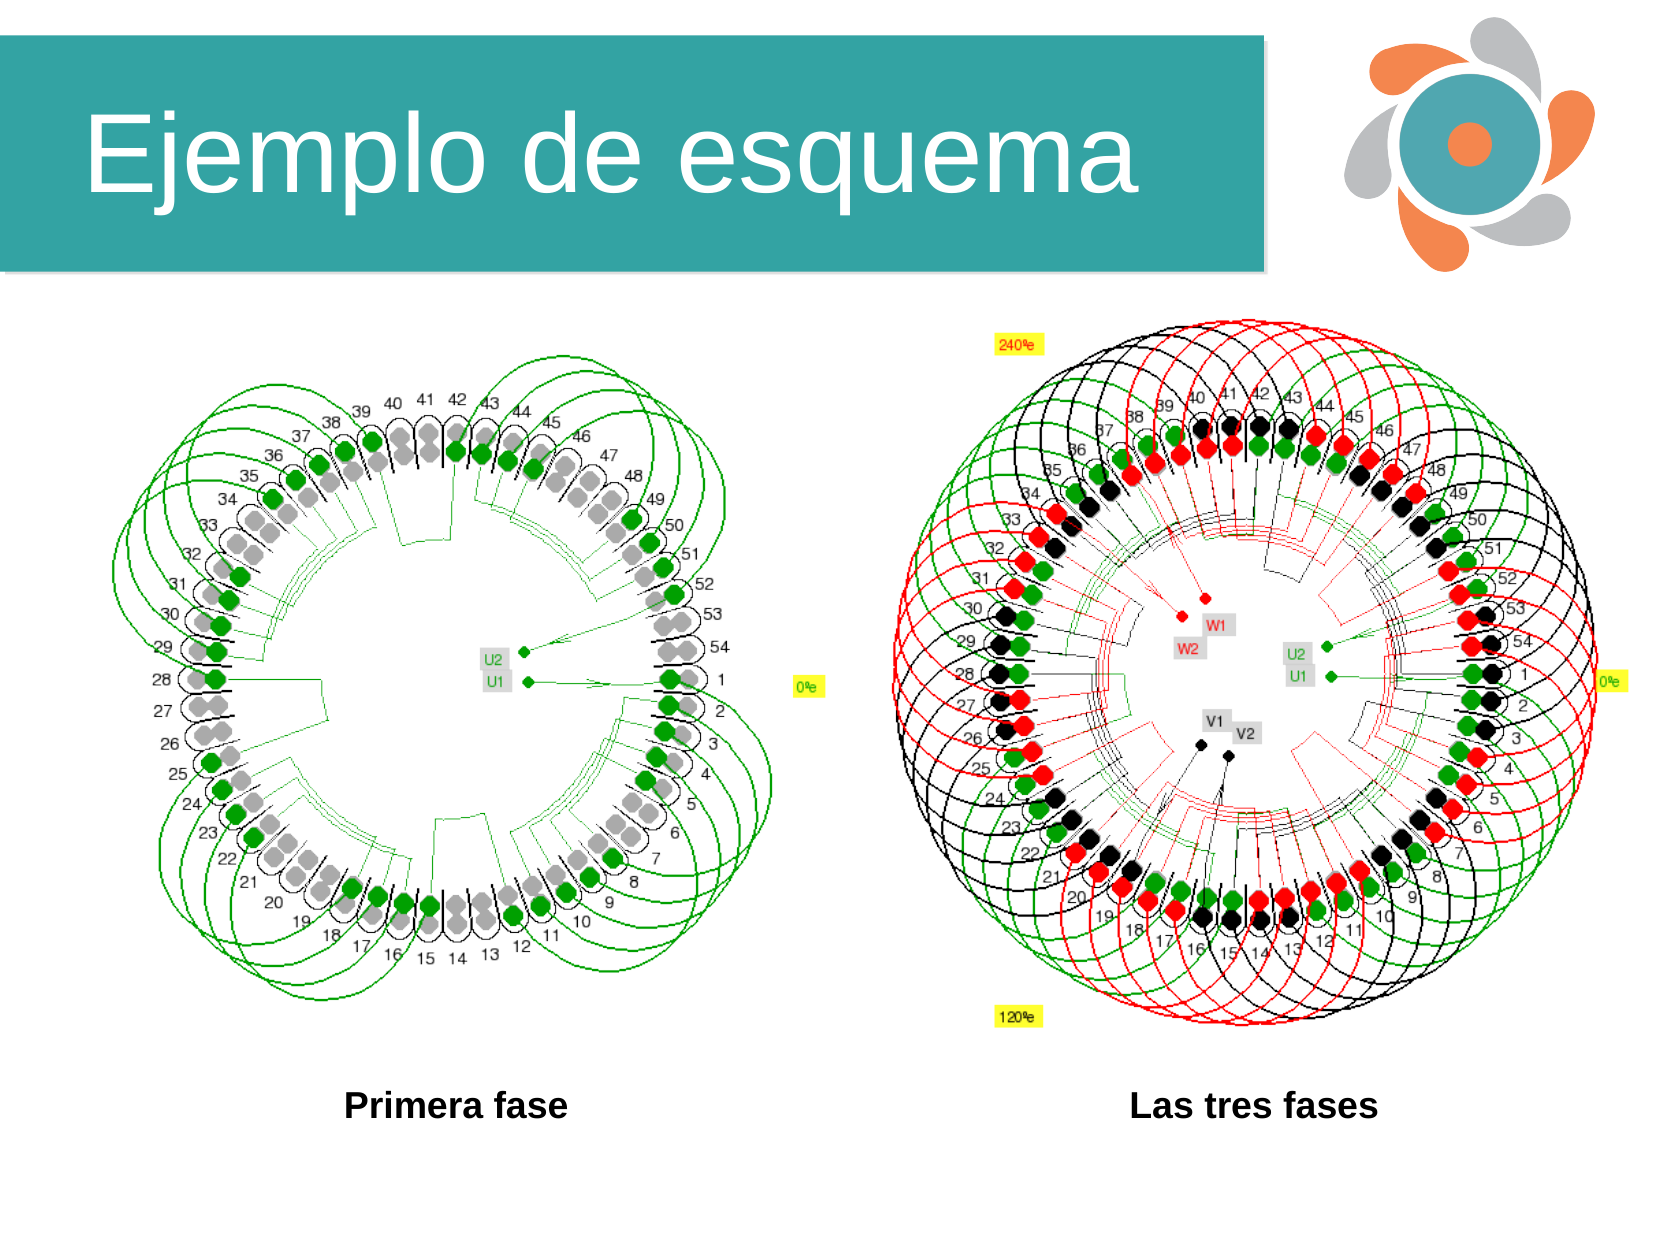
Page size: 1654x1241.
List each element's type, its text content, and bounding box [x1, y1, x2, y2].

text_box Las tres fases [1114, 1077, 1394, 1134]
text_box Primera fase [329, 1077, 584, 1134]
title Ejemplo de esquema [82, 49, 1250, 236]
picture [0, 17, 1654, 1123]
